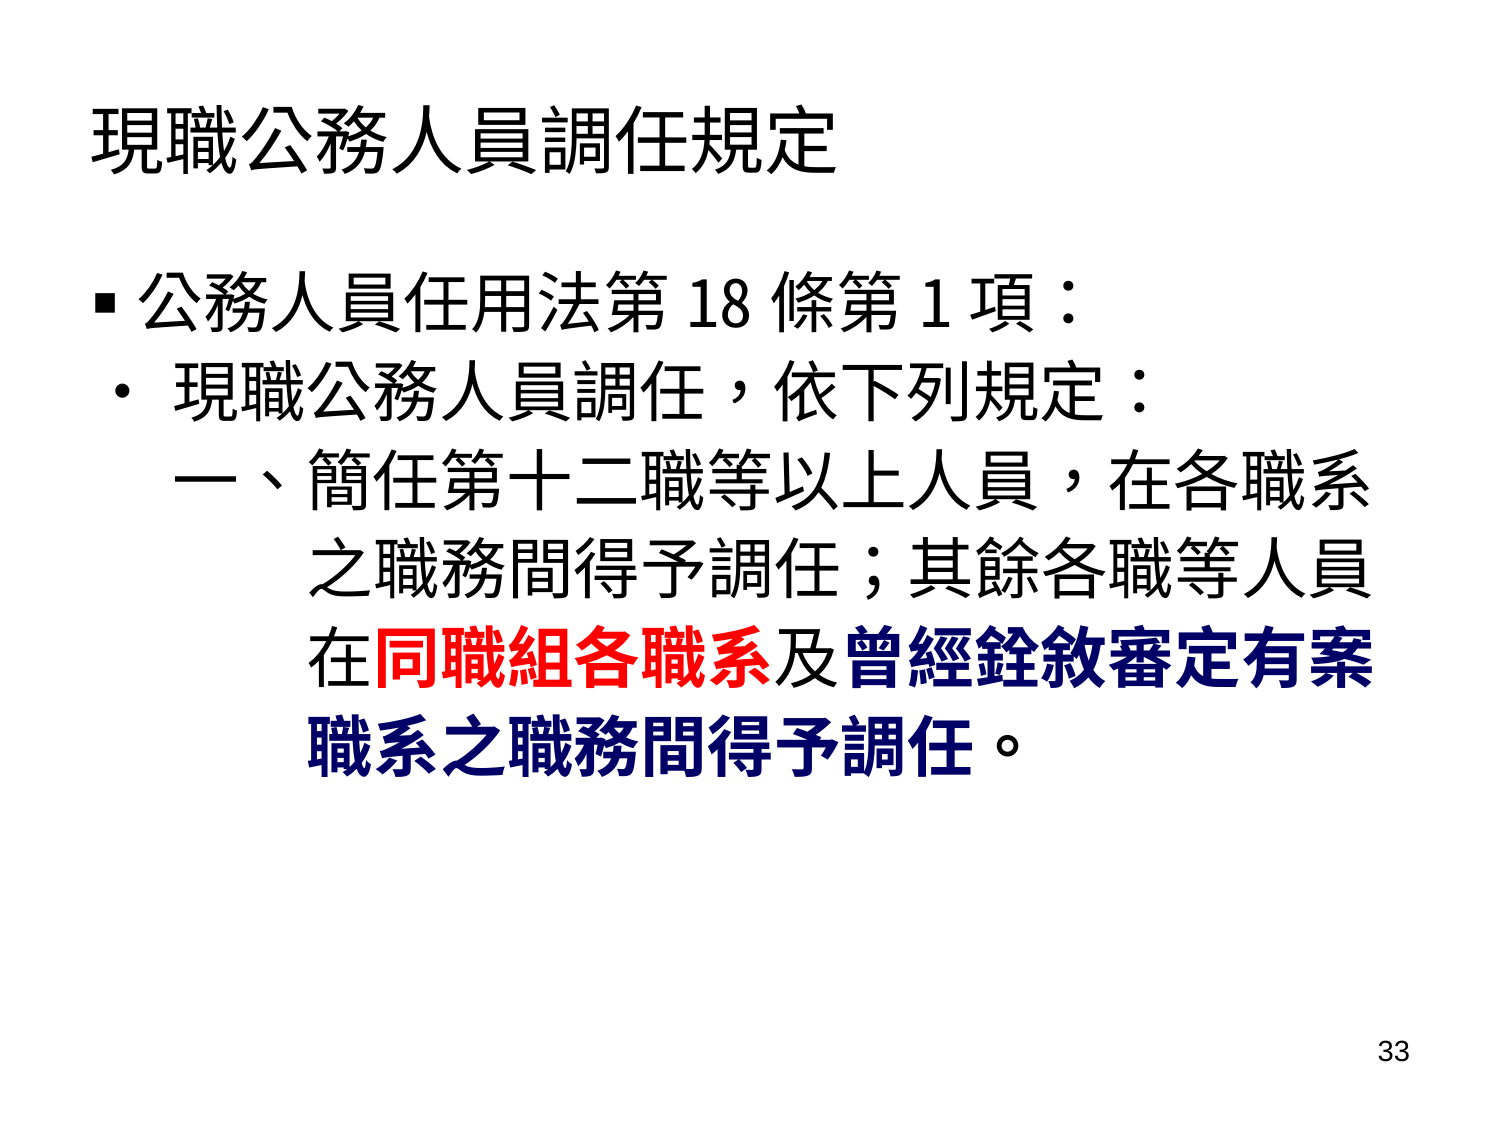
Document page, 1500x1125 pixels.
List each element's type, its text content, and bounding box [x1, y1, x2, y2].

title 現職公務人員調任規定 [75, 45, 1426, 233]
list 公務人員任用法第18條第1項： •現職公務人員調任，依下列規定： 一、簡任第十二職等以上人員，在各職系 之職務間得予調任；其餘各職等人員 在同職組各職系及曾經銓敘審定有案 職系之職務間得予調任。 [75, 262, 1426, 1005]
